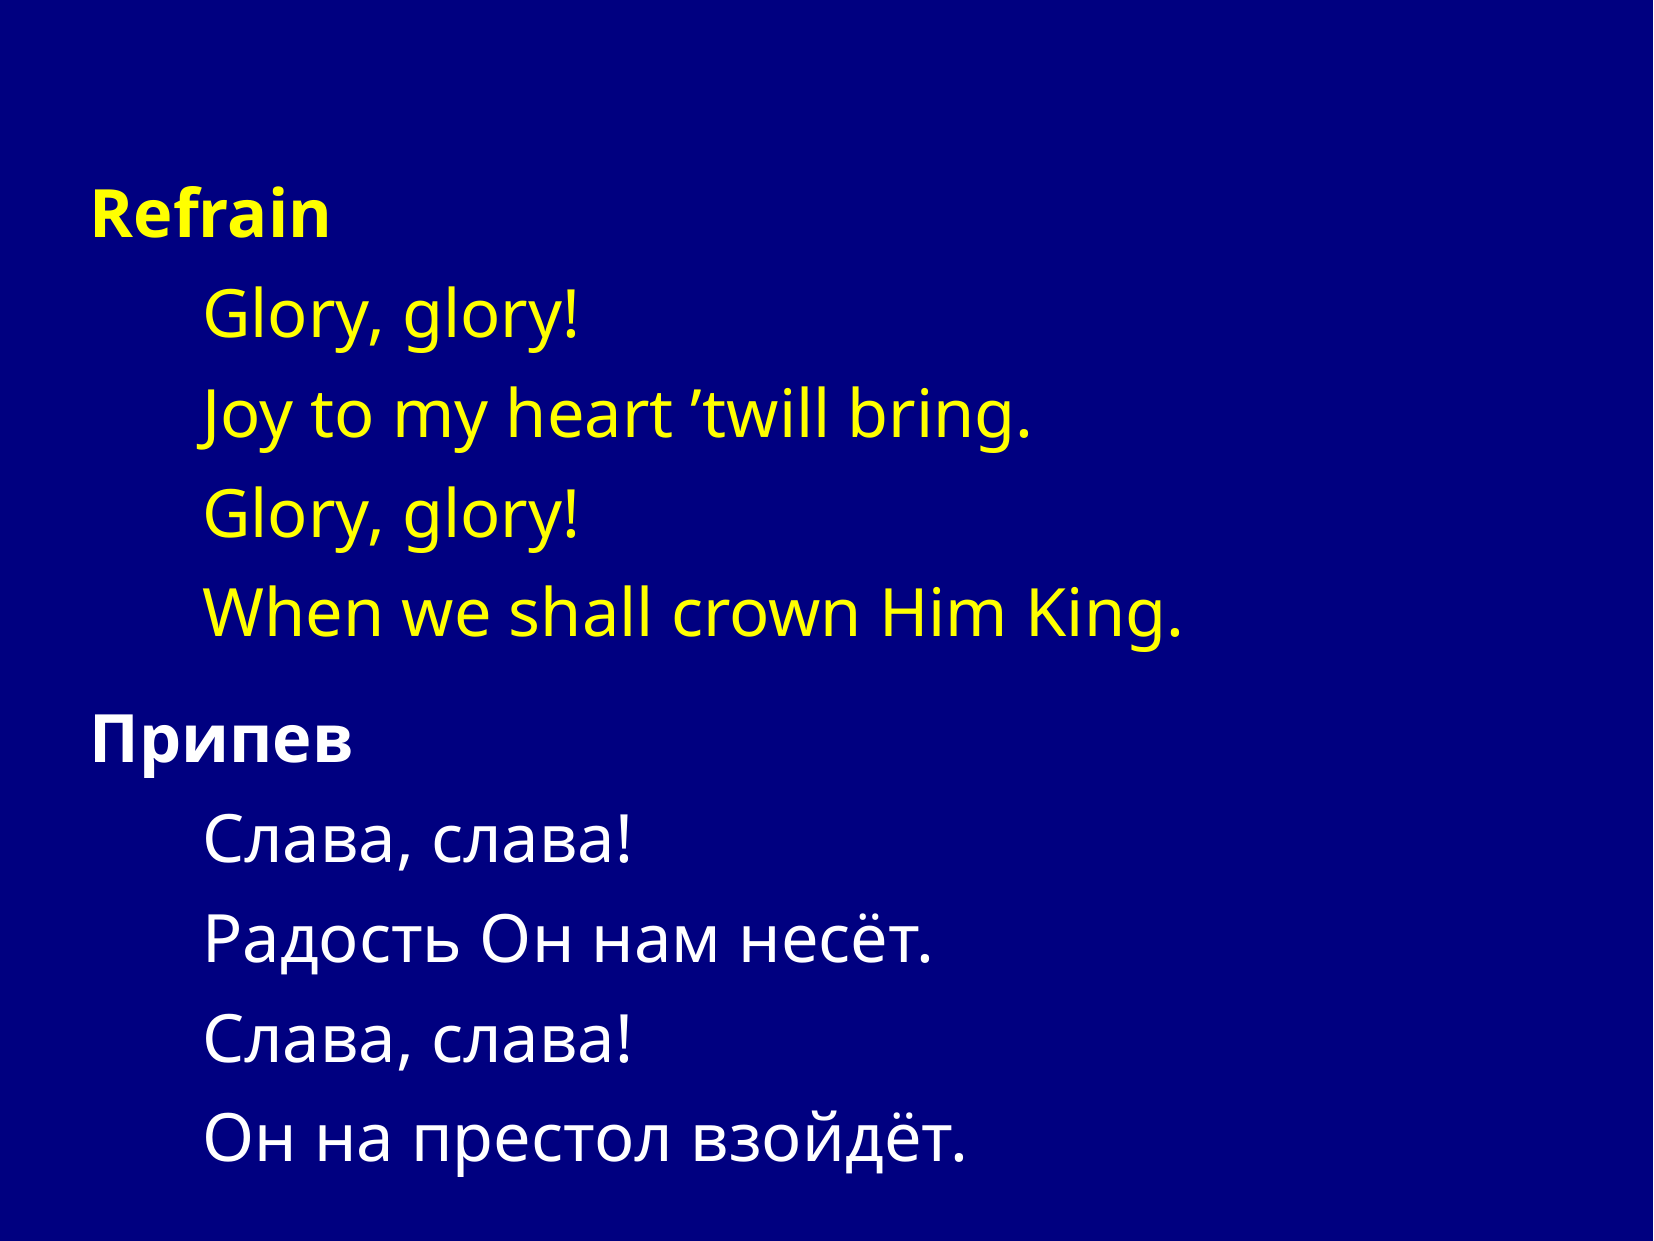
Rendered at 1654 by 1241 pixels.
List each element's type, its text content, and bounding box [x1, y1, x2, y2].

text_box Refrain Glory, glory! Joy to my heart ’twill bring. Glory, glory! When we shall crown Him King. [75, 150, 1576, 638]
text_box Припев Слава, слава! Радость Он нам несёт. Слава, слава! Он на престол взойдёт. [75, 675, 1576, 1163]
